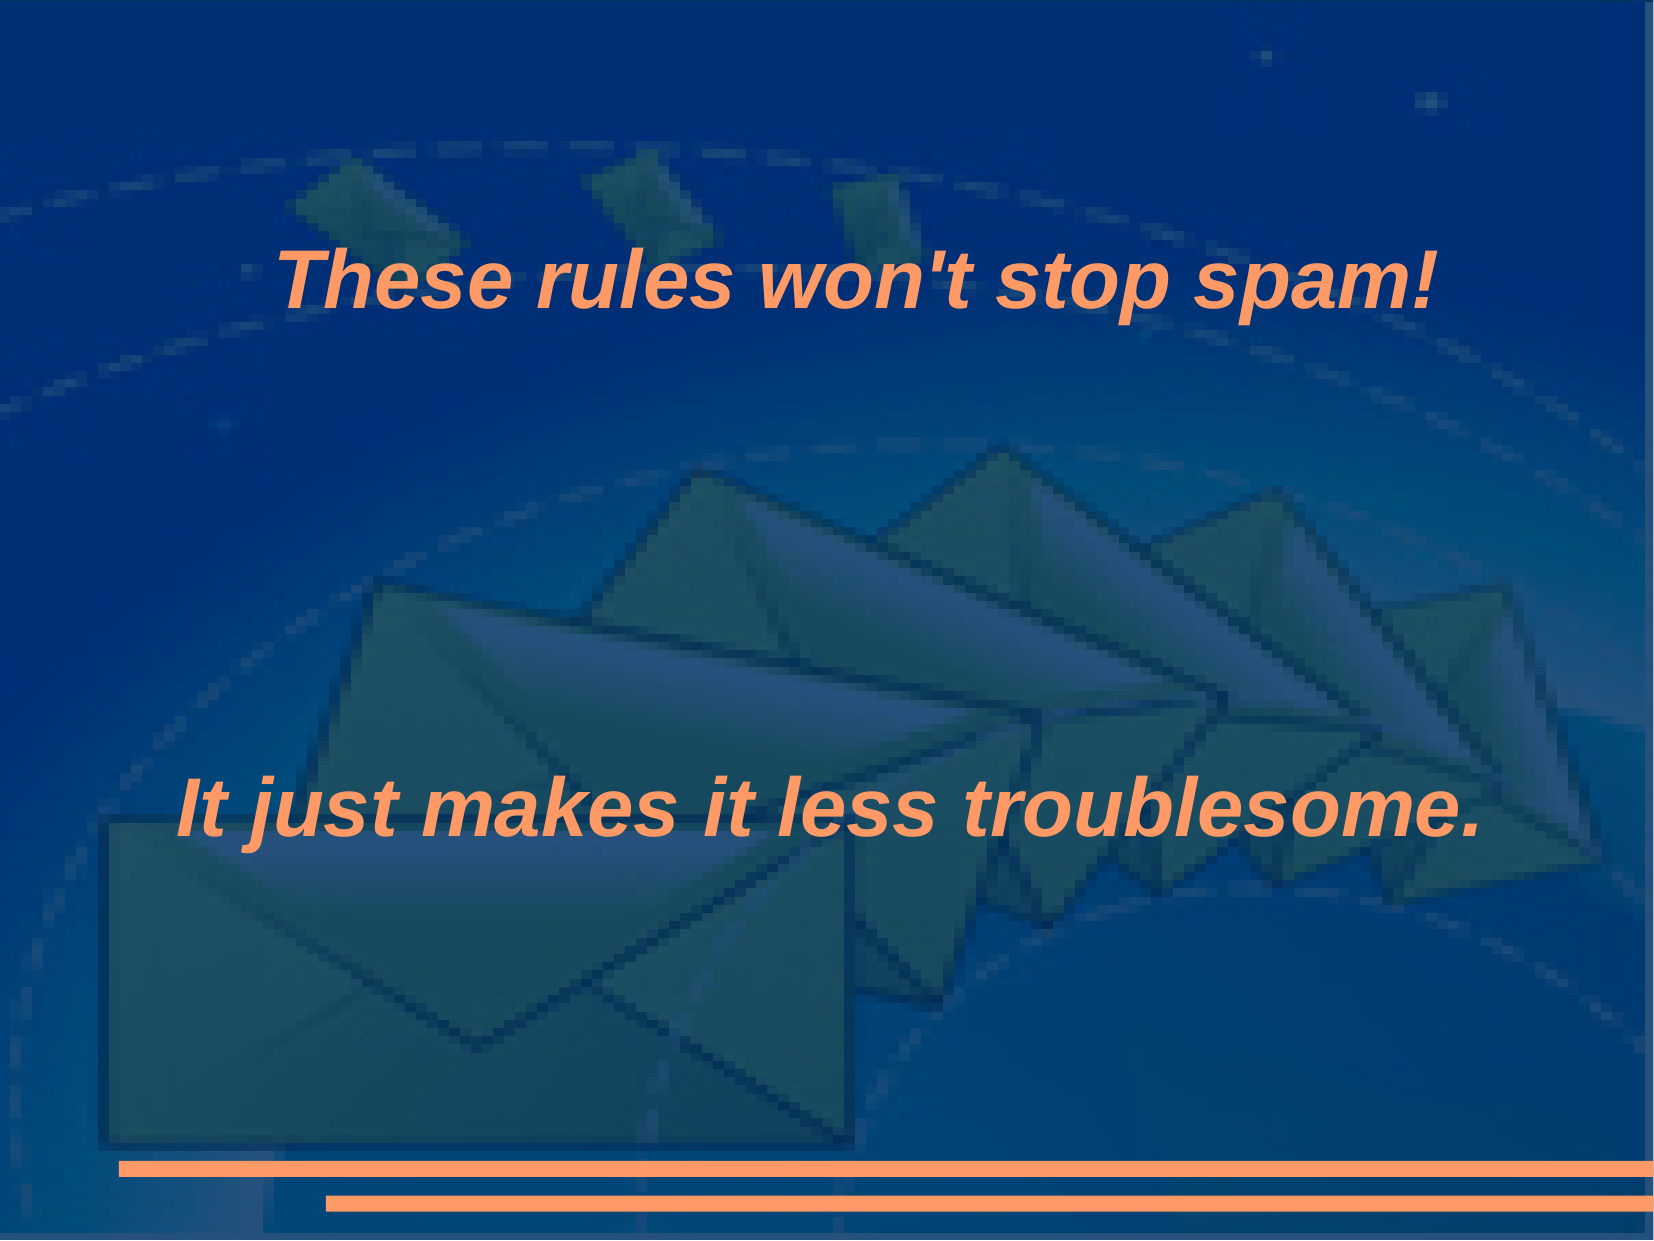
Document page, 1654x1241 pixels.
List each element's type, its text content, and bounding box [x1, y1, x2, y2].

title It just makes it less troublesome. [86, 653, 1576, 869]
title These rules won't stop spam! [112, 219, 1601, 434]
